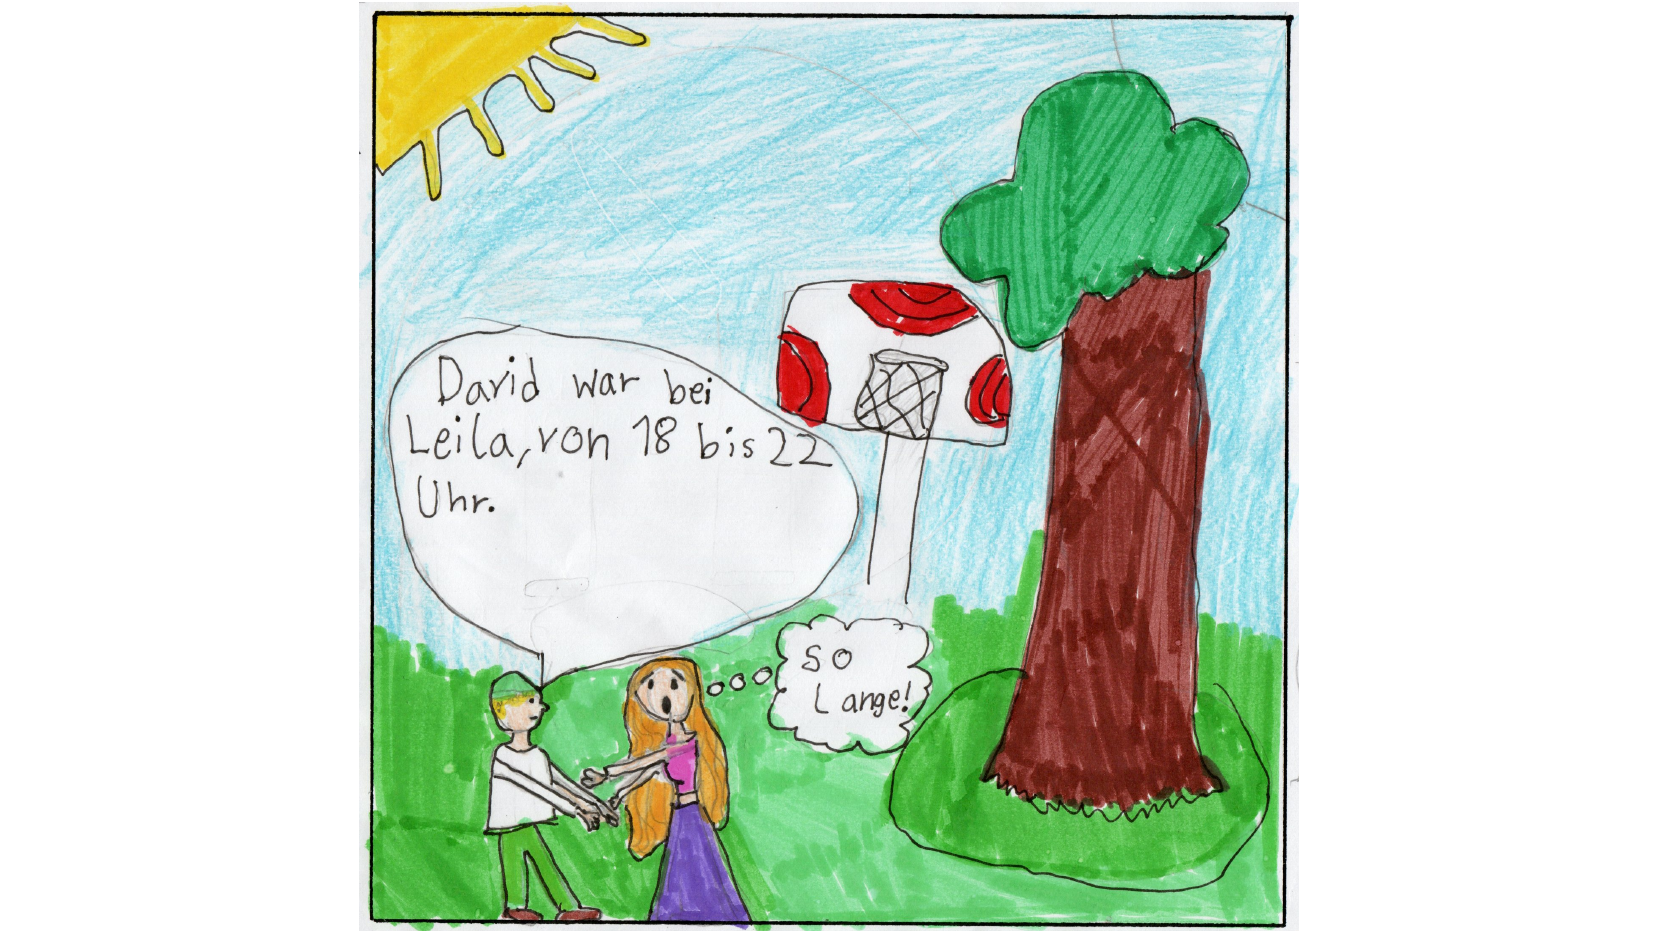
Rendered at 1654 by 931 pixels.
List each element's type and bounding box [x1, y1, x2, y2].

picture [359, 2, 1299, 931]
